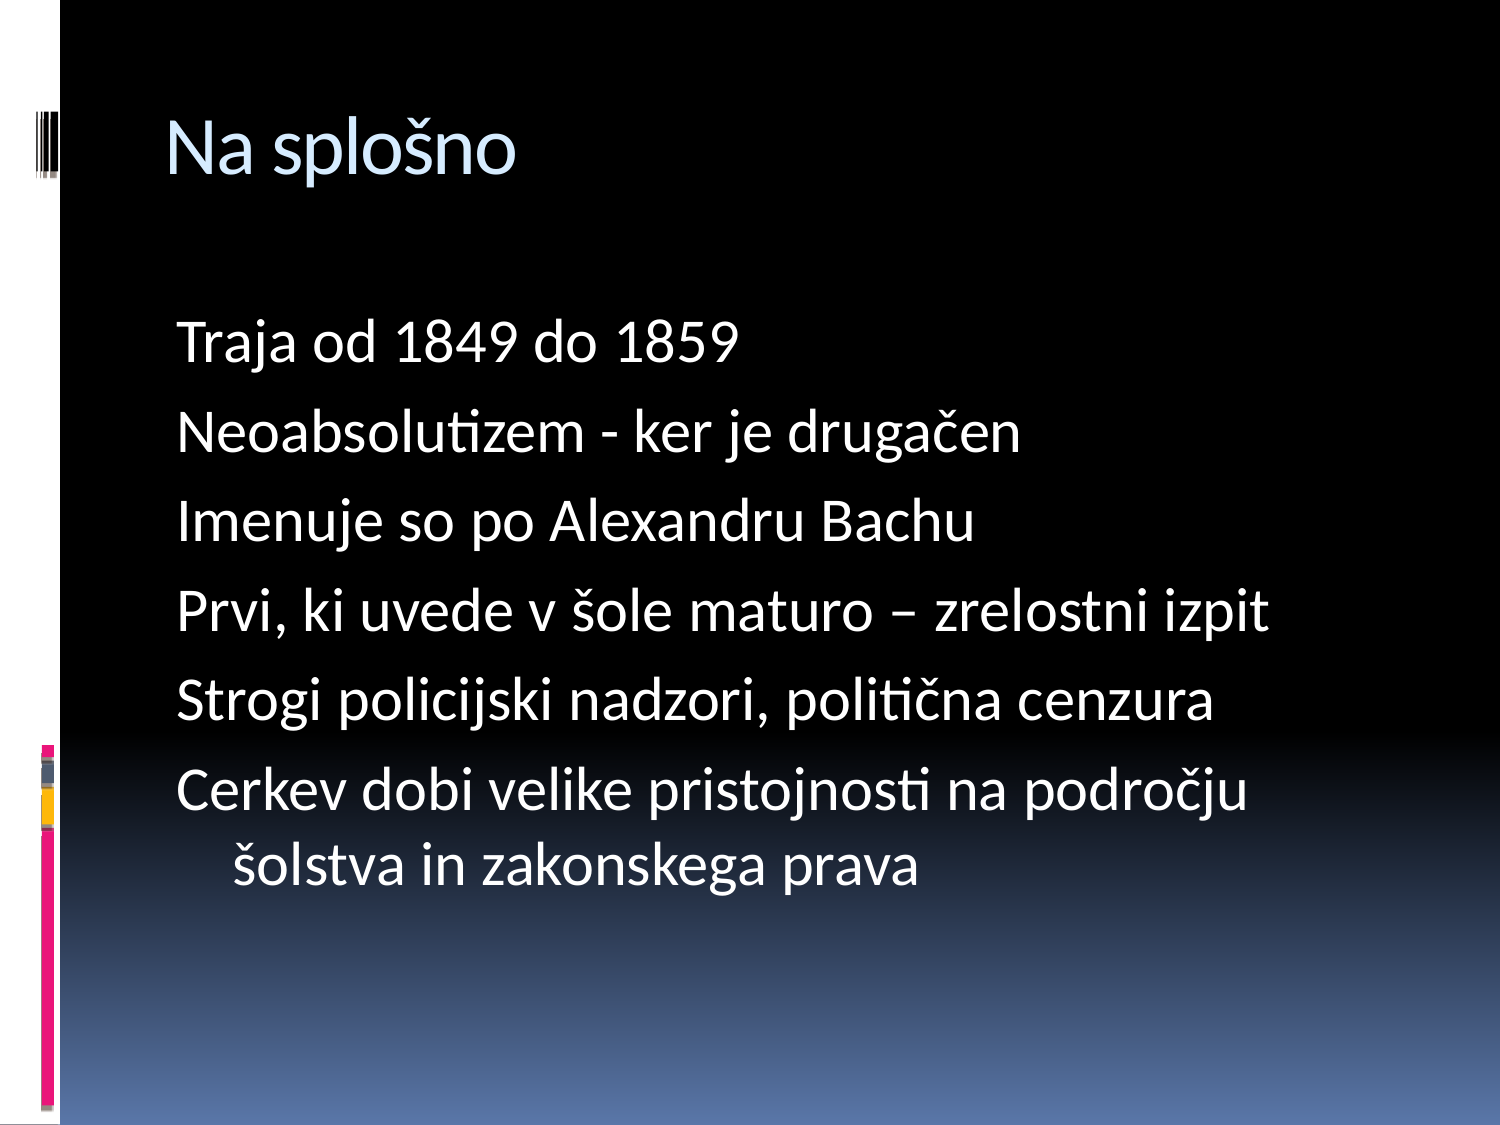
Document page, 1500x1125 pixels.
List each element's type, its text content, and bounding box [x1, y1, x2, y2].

list Traja od 1849 do 1859 Neoabsolutizem - ker je drugačen Imenuje so po Alexandru Bachu Prvi, ki uvede v šole maturo – zrelostni izpit Strogi policijski nadzori, politična cenzura Cerkev dobi velike pristojnosti na področju šolstva in zakonskega prava [150, 292, 1425, 1043]
title Na splošno [150, 84, 1425, 235]
